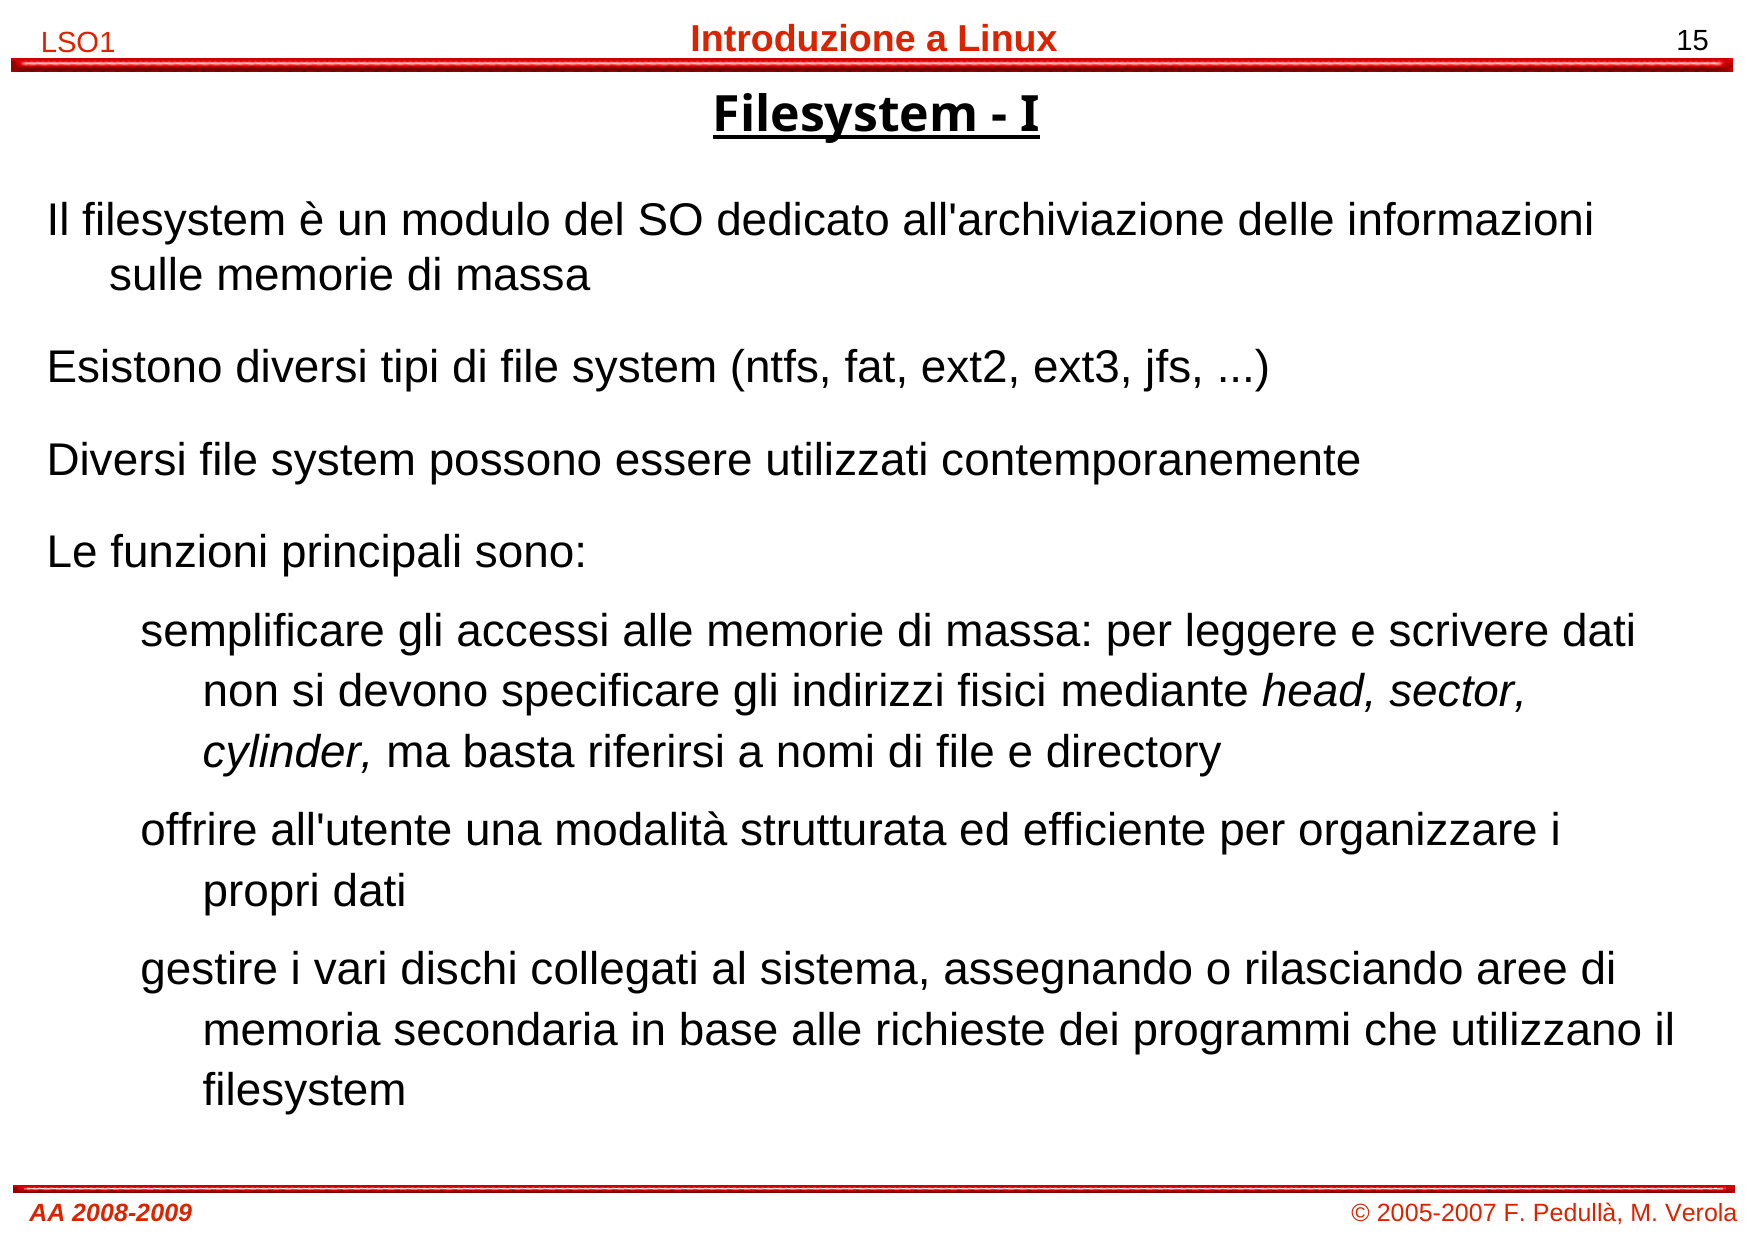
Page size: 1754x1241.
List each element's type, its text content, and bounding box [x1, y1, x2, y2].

list Il filesystem è un modulo del SO dedicato all'archiviazione delle informazioni sulle memorie di massa Esistono diversi tipi di file system (ntfs, fat, ext2, ext3, jfs, ...) Diversi file system possono essere utilizzati contemporanemente Le funzioni principali sono: semplificare gli accessi alle memorie di massa: per leggere e scrivere dati non si devono specificare gli indirizzi fisici mediante head, sector, cylinder, ma basta riferirsi a nomi di file e directory offrire all'utente una modalità strutturata ed efficiente per organizzare i propri dati gestire i vari dischi collegati al sistema, assegnando o rilasciando aree di memoria secondaria in base alle richieste dei programmi che utilizzano il filesystem [46, 190, 1684, 1181]
picture [13, 1185, 1735, 1193]
title Filesystem - I [40, 66, 1714, 162]
picture [11, 58, 1733, 72]
